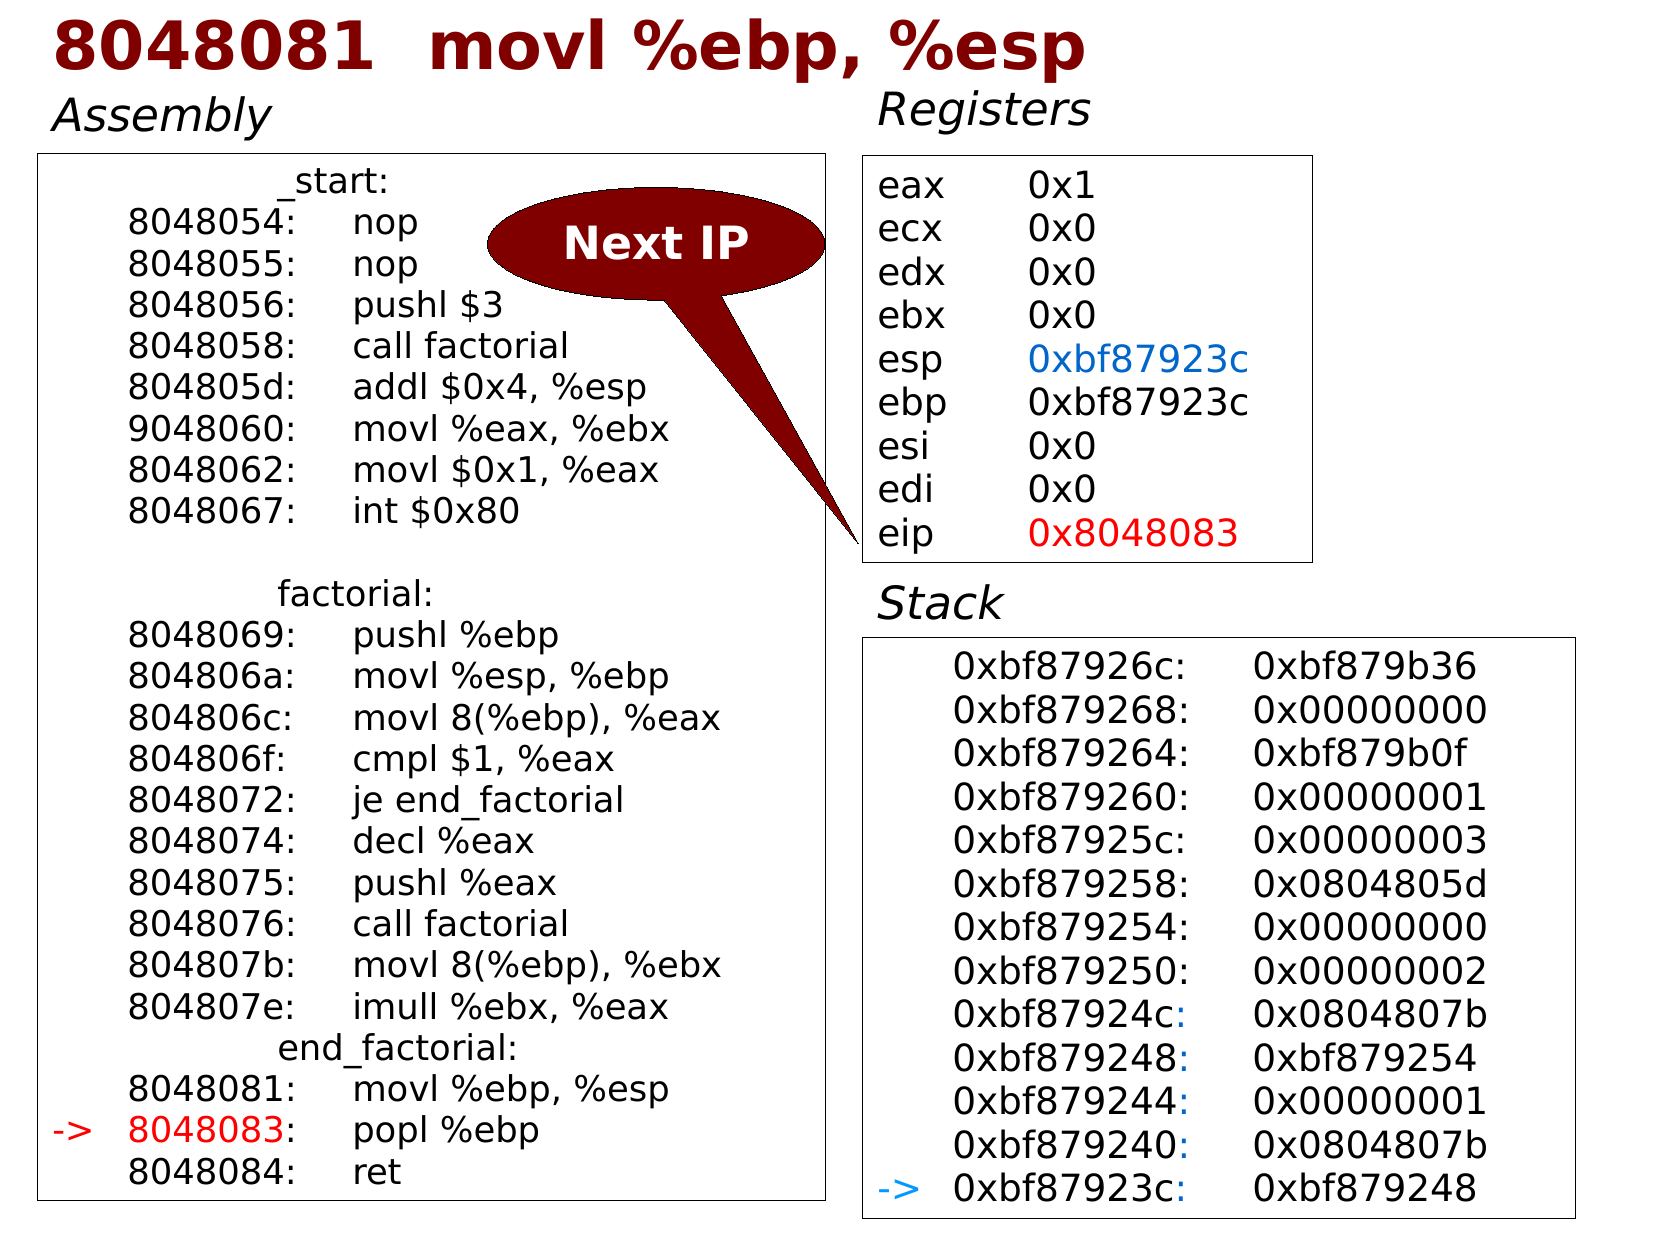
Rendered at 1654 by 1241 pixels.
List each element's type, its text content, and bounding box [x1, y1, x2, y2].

text_box Registers [862, 75, 1126, 144]
text_box _start: 8048054: nop 8048055: nop 8048056: pushl $3 8048058: call factorial 804805d: addl $0x4, %esp 9048060: movl %eax, %ebx 8048062: movl $0x1, %eax 8048067: int $0x80 factorial: 8048069: pushl %ebp 804806a: movl %esp, %ebp 804806c: movl 8(%ebp), %eax 804806f: cmpl $1, %eax 8048072: je end_factorial 8048074: decl %eax 8048075: pushl %eax 8048076: call factorial 804807b: movl 8(%ebp), %ebx 804807e: imull %ebx, %eax end_factorial: 8048081: movl %ebp, %esp -> 8048083: popl %ebp 8048084: ret [37, 153, 826, 1201]
text_box Next IP [487, 187, 859, 544]
text_box Assembly [37, 81, 301, 151]
text_box 8048081 movl %ebp, %esp [37, 0, 1388, 93]
text_box 0xbf87926c: 0xbf879b36 0xbf879268: 0x00000000 0xbf879264: 0xbf879b0f 0xbf879260: 0x00000001 0xbf87925c: 0x00000003 0xbf879258: 0x0804805d 0xbf879254: 0x00000000 0xbf879250: 0x00000002 0xbf87924c: 0x0804807b 0xbf879248: 0xbf879254 0xbf879244: 0x00000001 0xbf879240: 0x0804807b -> 0xbf87923c: 0xbf879248 [862, 637, 1576, 1219]
text_box Stack [862, 569, 1051, 638]
text_box eax 0x1 ecx 0x0 edx 0x0 ebx 0x0 esp 0xbf87923c ebp 0xbf87923c esi 0x0 edi 0x0 eip 0x8048083 [862, 155, 1313, 563]
